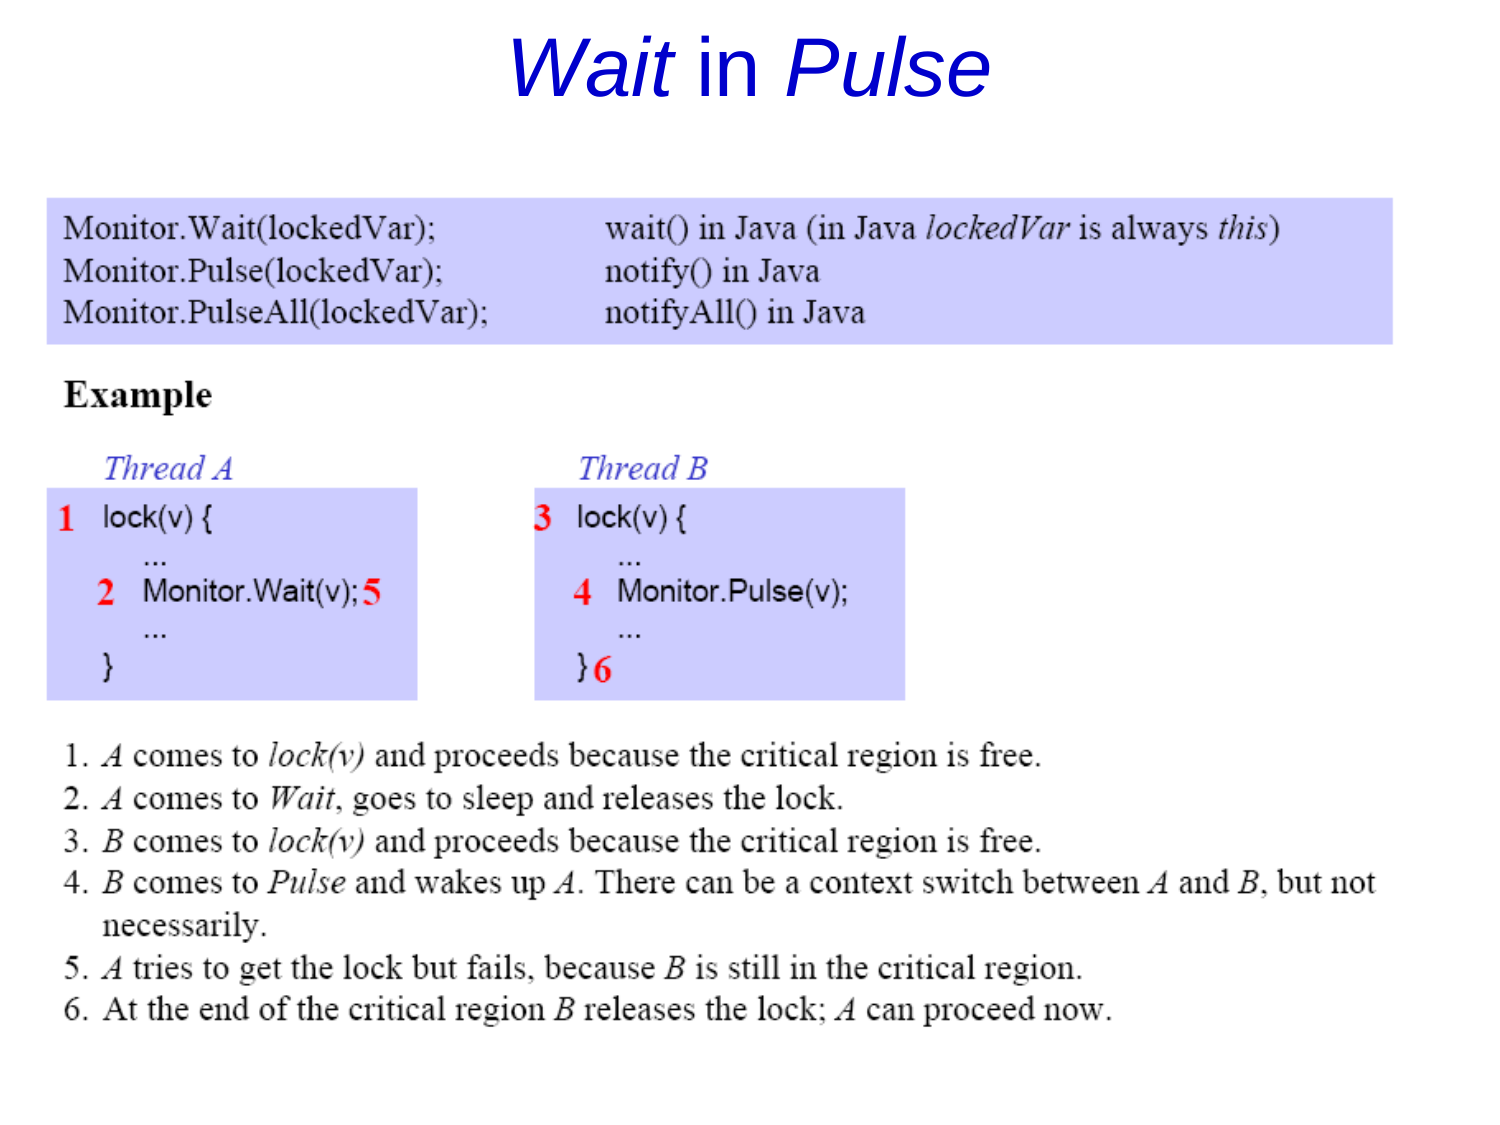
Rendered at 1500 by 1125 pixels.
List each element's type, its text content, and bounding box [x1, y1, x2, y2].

title Wait in Pulse [112, 0, 1388, 126]
picture [29, 185, 1436, 1060]
